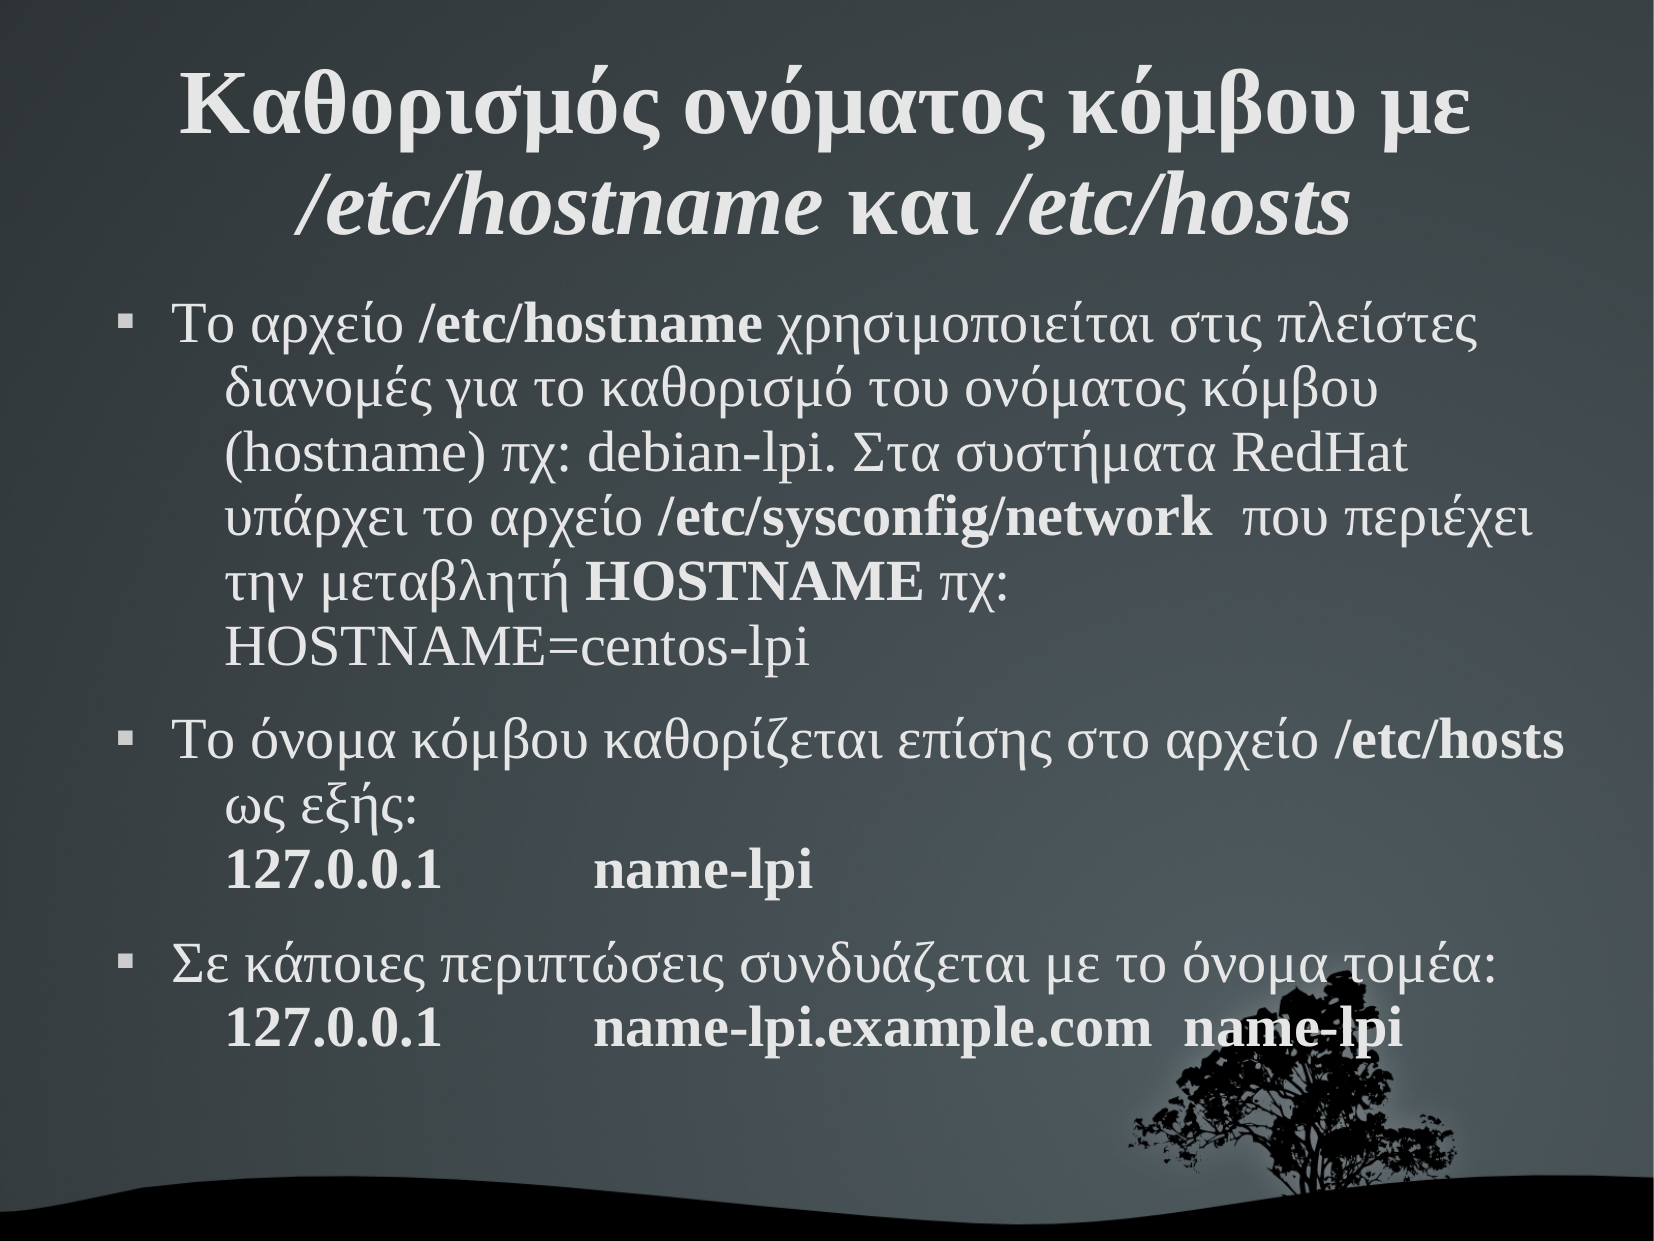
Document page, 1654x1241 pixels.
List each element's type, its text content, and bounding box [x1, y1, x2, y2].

list Το αρχείο /etc/hostname χρησιμοποιείται στις πλείστες διανομές για το καθορισμό του ονόματος κόμβου (hostname) πχ: debian-lpi. Στα συστήματα RedHat υπάρχει το αρχείο /etc/sysconfig/network που περιέχει την μεταβλητή HOSTNAME πχ: HOSTNAME=centos-lpi Το όνομα κόμβου καθορίζεται επίσης στο αρχείο /etc/hosts ως εξής: 127.0.0.1 name-lpi Σε κάποιες περιπτώσεις συνδυάζεται με το όνομα τομέα: 127.0.0.1 name-lpi.example.com name-lpi [82, 290, 1571, 1158]
picture [0, 0, 1654, 1241]
title Καθορισμός ονόματος κόμβου με /etc/hostname και /etc/hosts [82, 33, 1571, 273]
